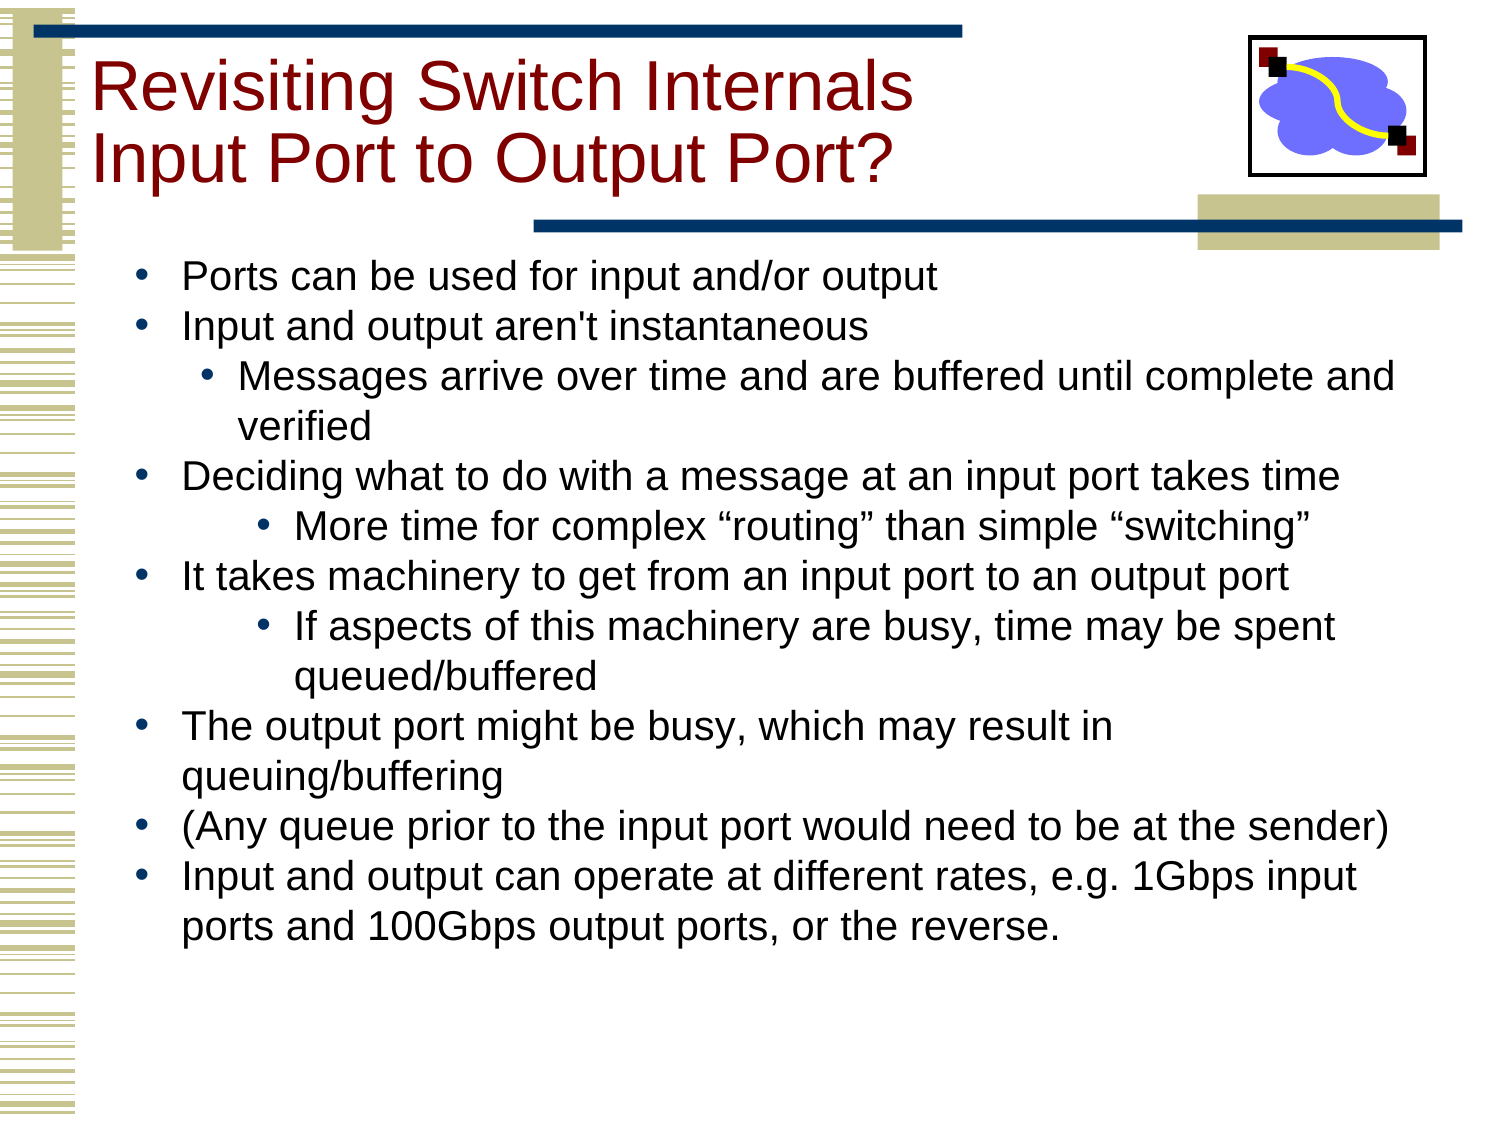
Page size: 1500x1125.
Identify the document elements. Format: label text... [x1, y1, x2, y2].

text_box Ports can be used for input and/or output Input and output aren't instantaneous Messages arrive over time and are buffered until complete and verified Deciding what to do with a message at an input port takes time More time for complex “routing” than simple “switching” It takes machinery to get from an input port to an output port If aspects of this machinery are busy, time may be spent queued/buffered The output port might be busy, which may result in queuing/buffering (Any queue prior to the input port would need to be at the sender) Input and output can operate at different rates, e.g. 1Gbps input ports and 100Gbps output ports, or the reverse. [44, 241, 1426, 1088]
title Revisiting Switch Internals Input Port to Output Port? [75, 25, 1313, 226]
